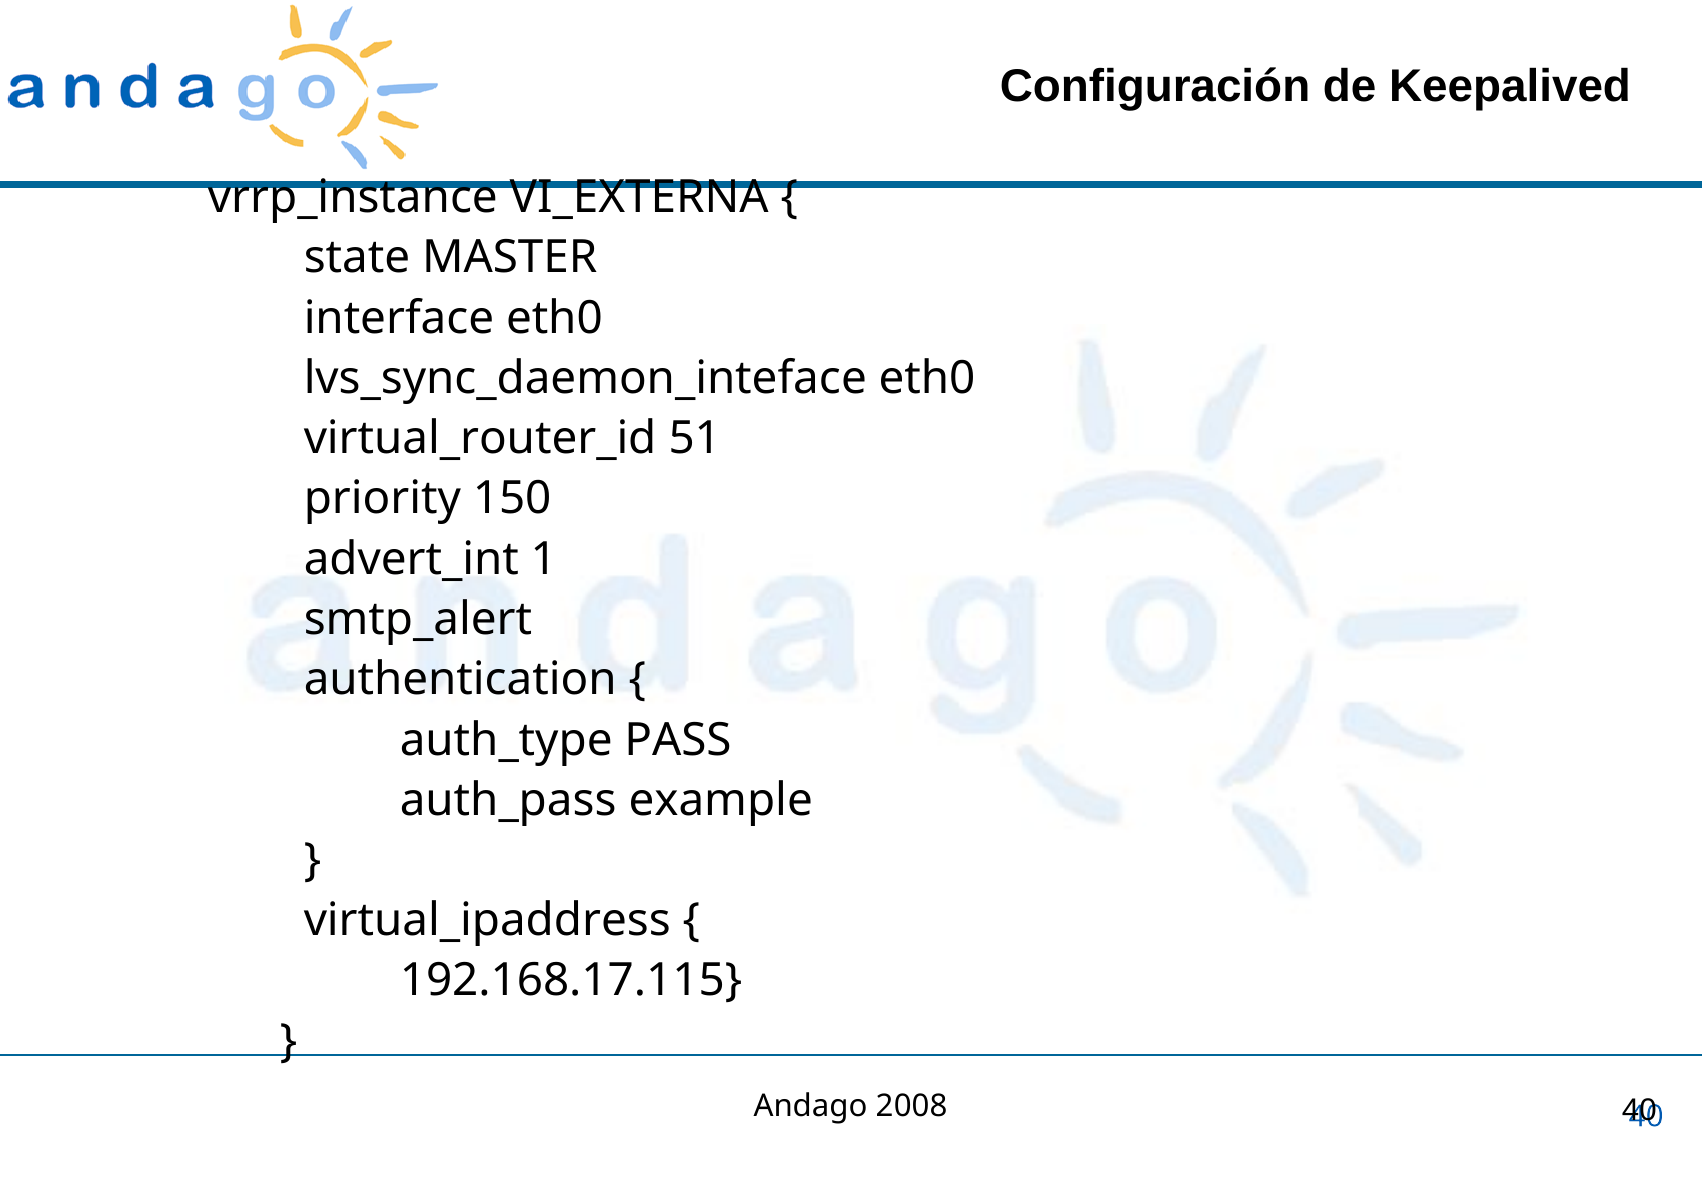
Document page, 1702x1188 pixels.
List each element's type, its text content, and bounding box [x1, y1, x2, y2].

title Configuración de Keepalived [255, 0, 1702, 188]
picture [0, 0, 255, 175]
subtitle vrrp_instance VI_EXTERNA { state MASTER interface eth0 lvs_sync_daemon_inteface eth0 virtual_router_id 51 priority 150 advert_int 1 smtp_alert authentication { auth_type PASS auth_pass example } virtual_ipaddress { 192.168.17.115} } [125, 134, 1572, 1105]
